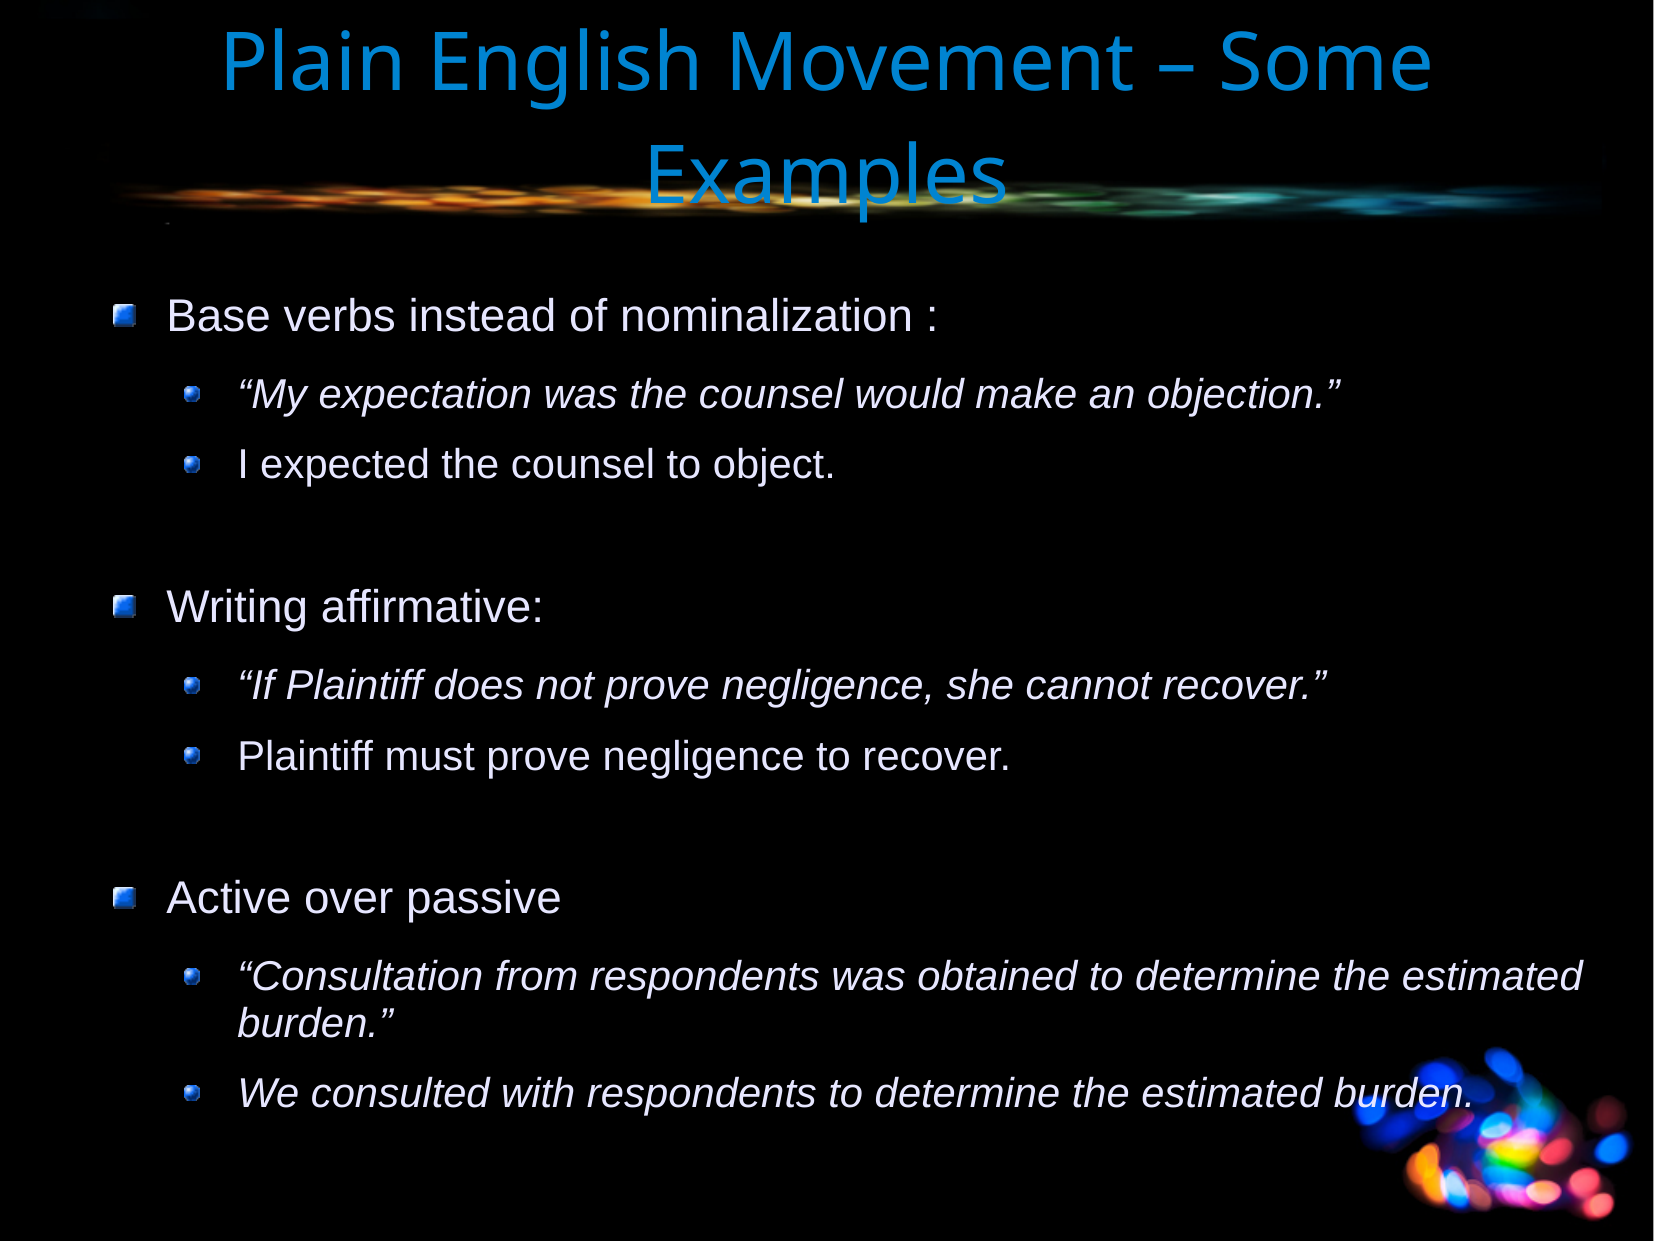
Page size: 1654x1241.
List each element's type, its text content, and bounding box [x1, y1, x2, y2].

title Plain English Movement – Some Examples [82, 19, 1571, 212]
picture [0, 0, 1654, 1241]
list Base verbs instead of nominalization : “My expectation was the counsel would make an objection.” I expected the counsel to object. Writing affirmative: “If Plaintiff does not prove negligence, she cannot recover.” Plaintiff must prove negligence to recover. Active over passive “Consultation from respondents was obtained to determine the estimated burden.” We consulted with respondents to determine the estimated burden. [95, 290, 1584, 1117]
